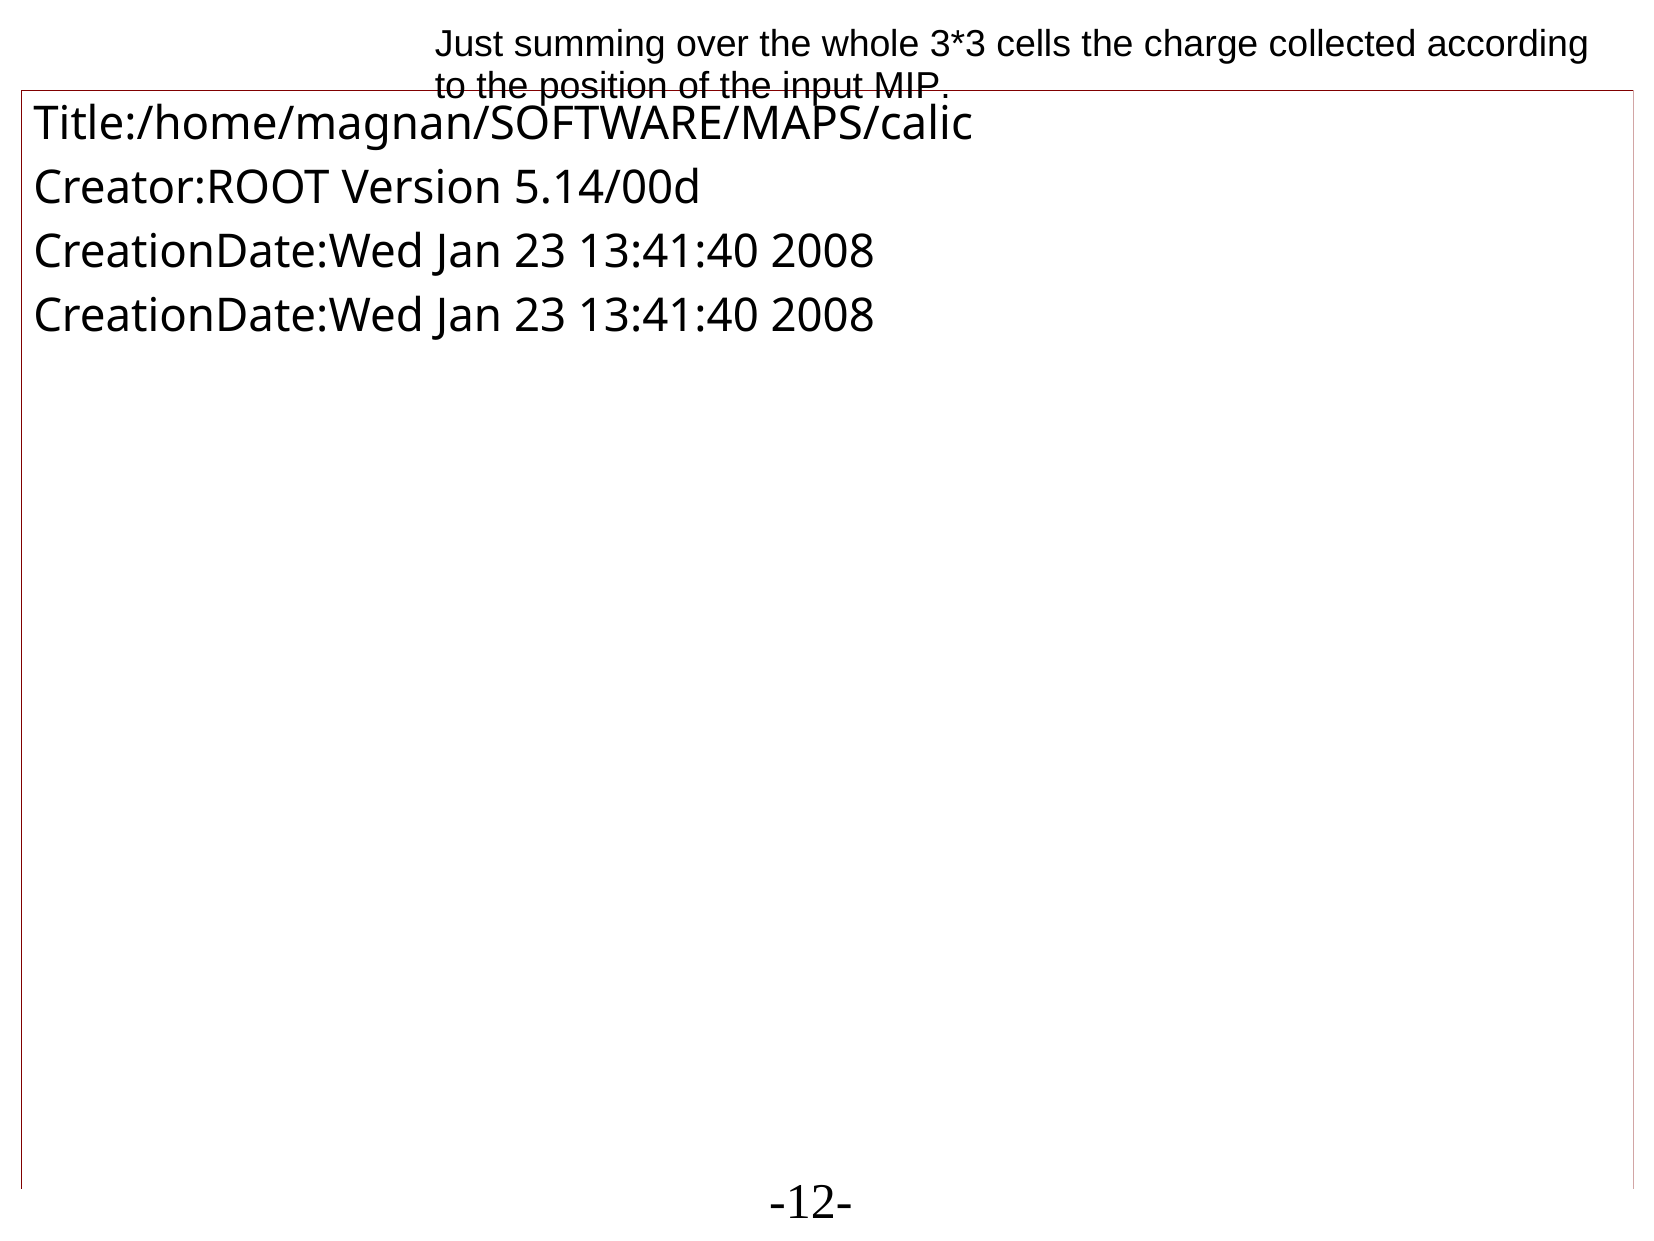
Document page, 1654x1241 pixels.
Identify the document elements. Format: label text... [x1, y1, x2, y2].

text_box Just summing over the whole 3*3 cells the charge collected according to the position of the input MIP. [419, 14, 1631, 141]
picture [18, 87, 1634, 1189]
